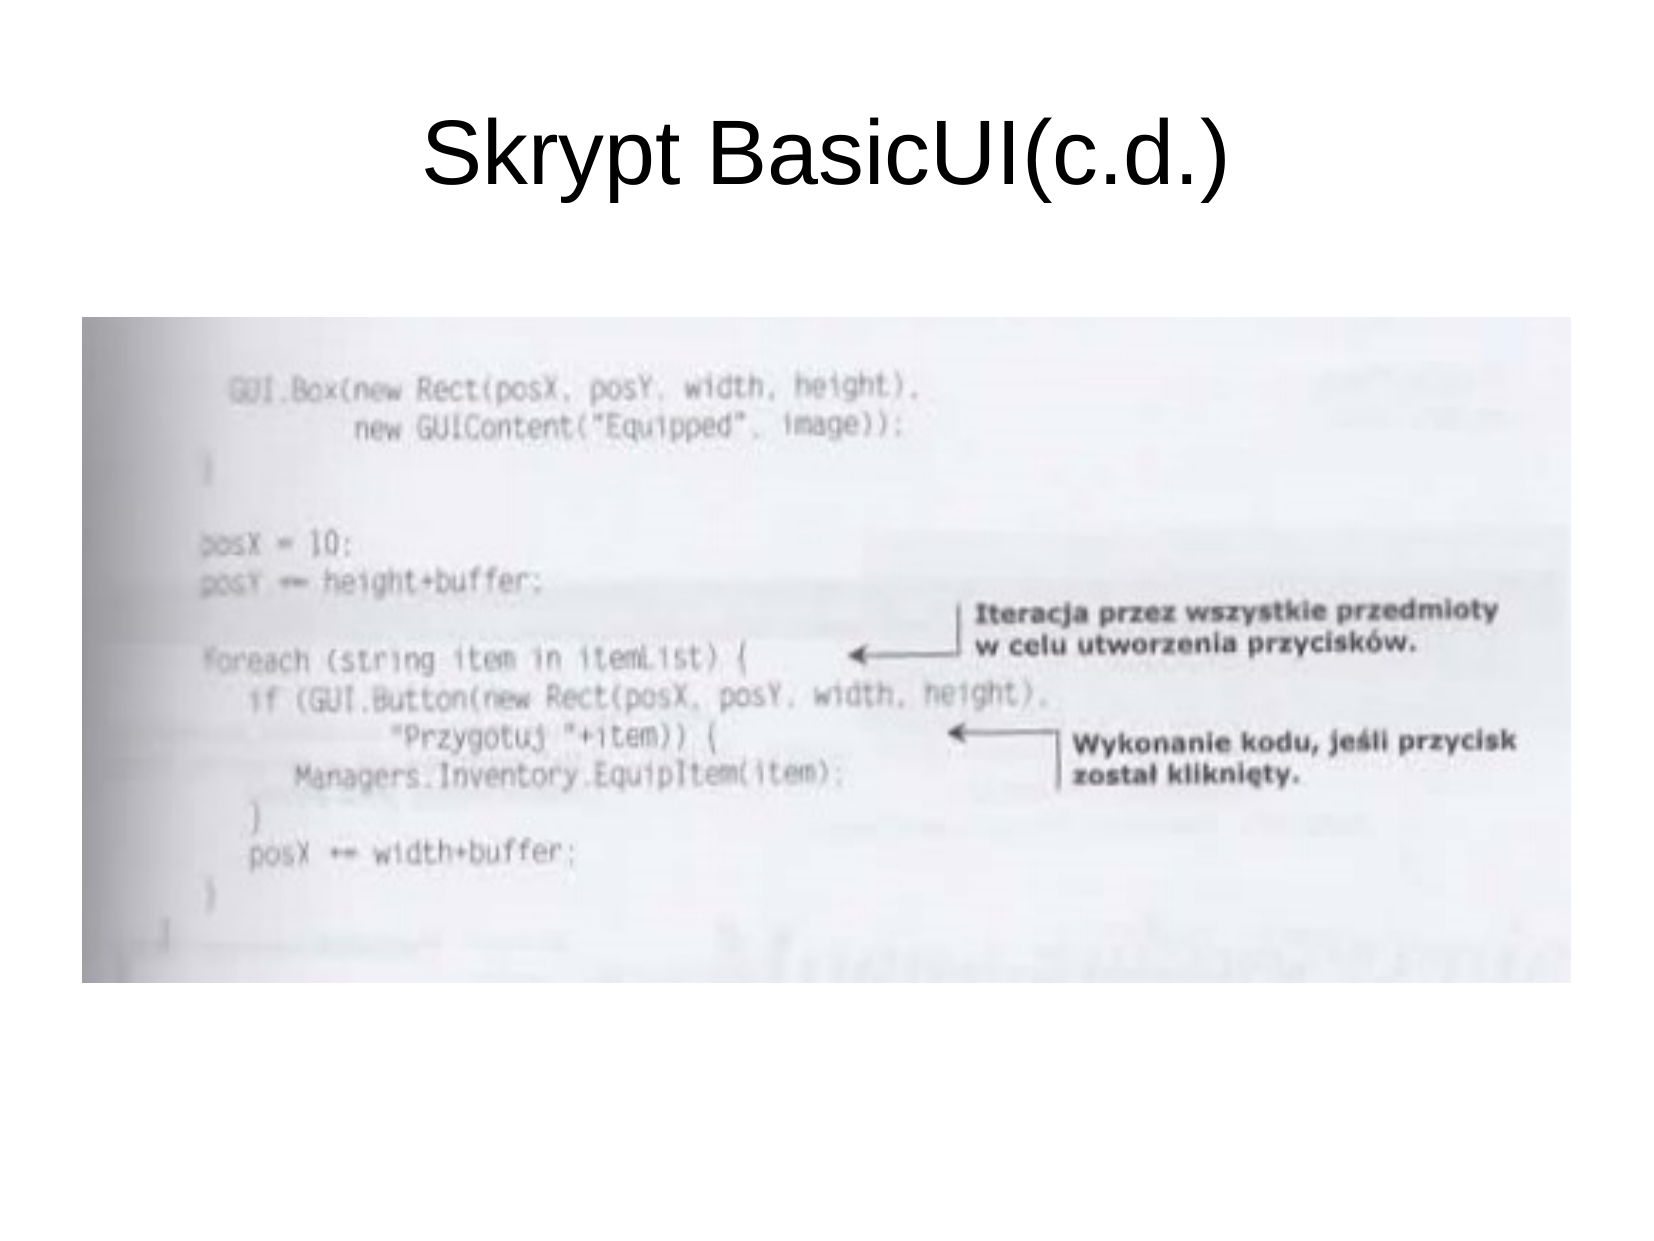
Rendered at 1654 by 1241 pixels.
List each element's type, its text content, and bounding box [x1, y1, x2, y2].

title Skrypt BasicUI(c.d.) [82, 49, 1571, 257]
picture [82, 317, 1571, 983]
